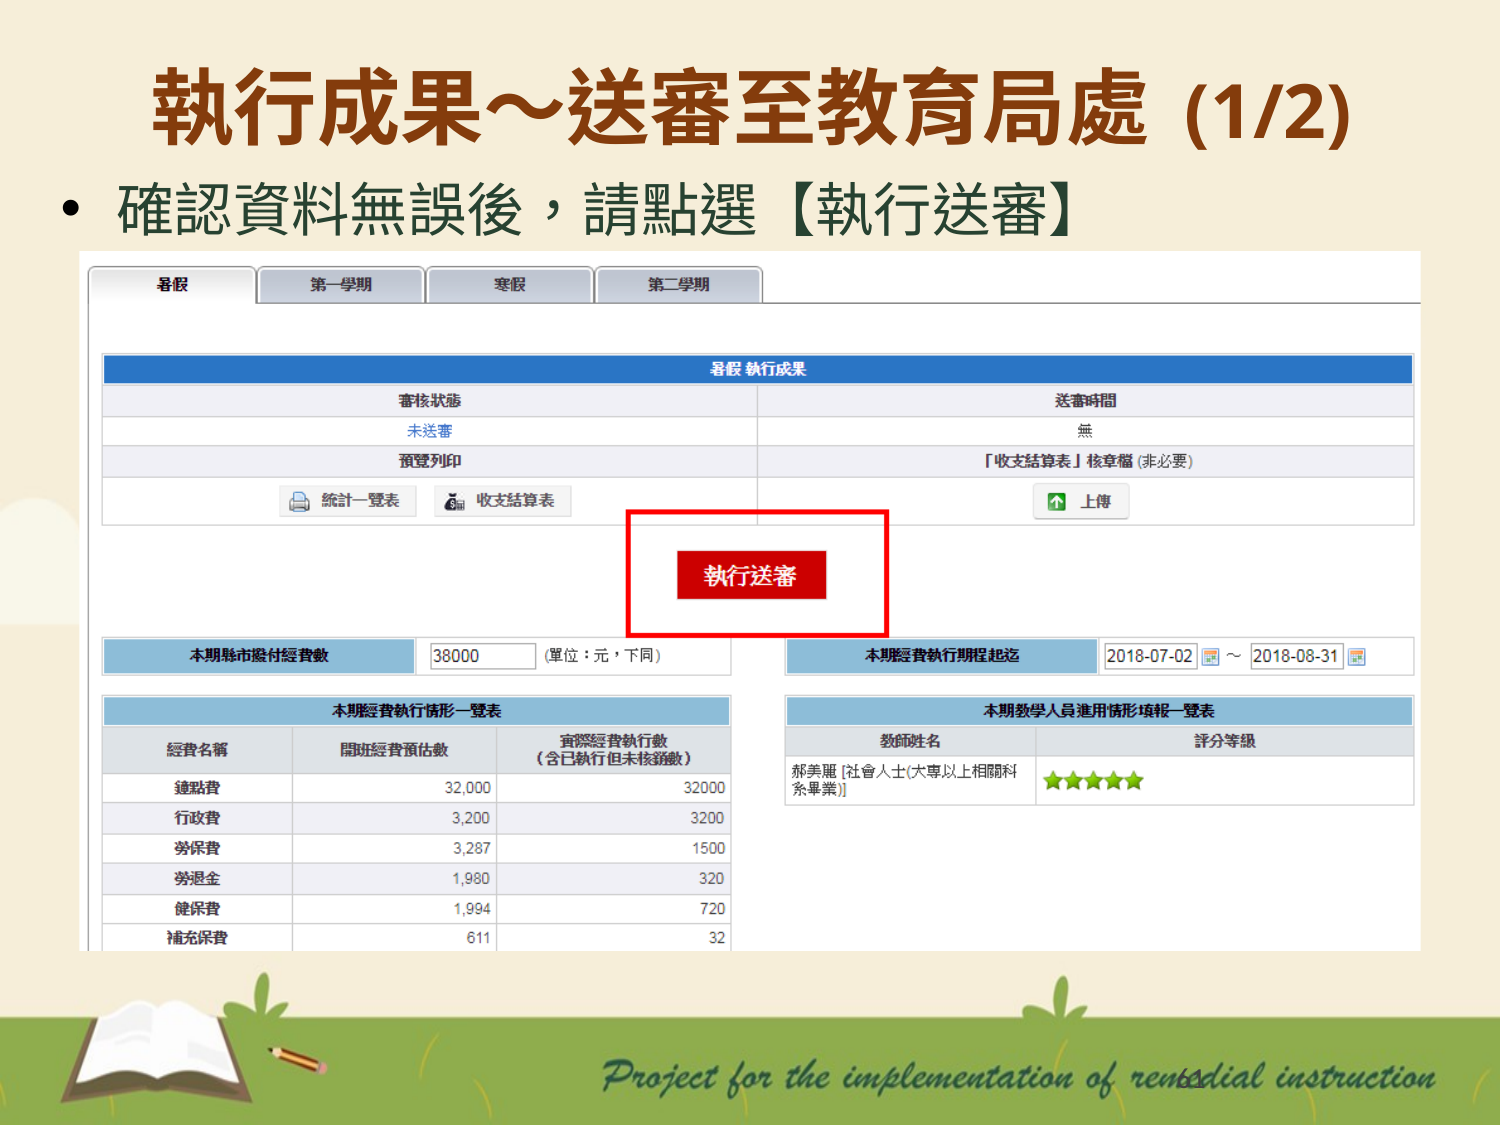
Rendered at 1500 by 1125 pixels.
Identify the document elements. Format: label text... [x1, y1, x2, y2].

text_box 確認資料無誤後，請點選【執行送審】 [46, 165, 1454, 250]
title 執行成果～送審至教育局處 (1/2) [13, 45, 1491, 178]
text_box [1161, 1046, 1499, 1107]
picture [79, 251, 1421, 951]
